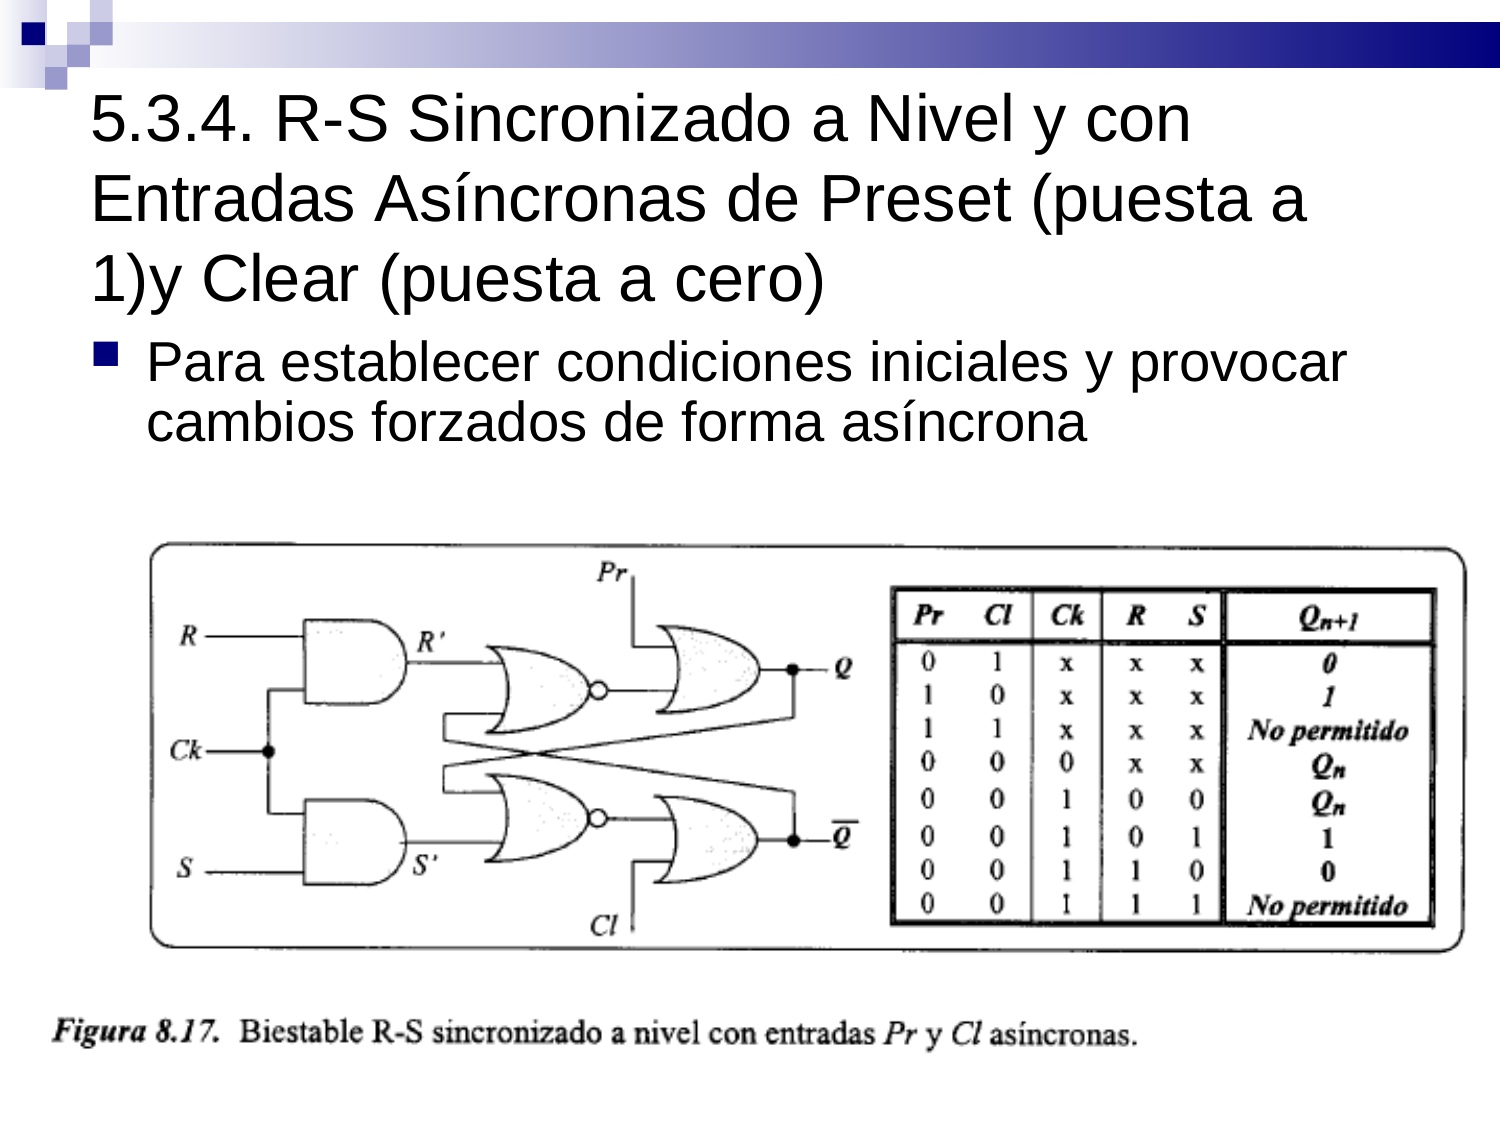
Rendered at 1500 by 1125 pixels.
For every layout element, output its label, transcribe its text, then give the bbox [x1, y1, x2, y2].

title 5.3.4. R-S Sincronizado a Nivel y con Entradas Asíncronas de Preset (puesta a 1)y Clear (puesta a cero) [75, 67, 1436, 323]
list Para establecer condiciones iniciales y provocar cambios forzados de forma asíncrona [74, 324, 1376, 515]
picture [50, 515, 1500, 1070]
